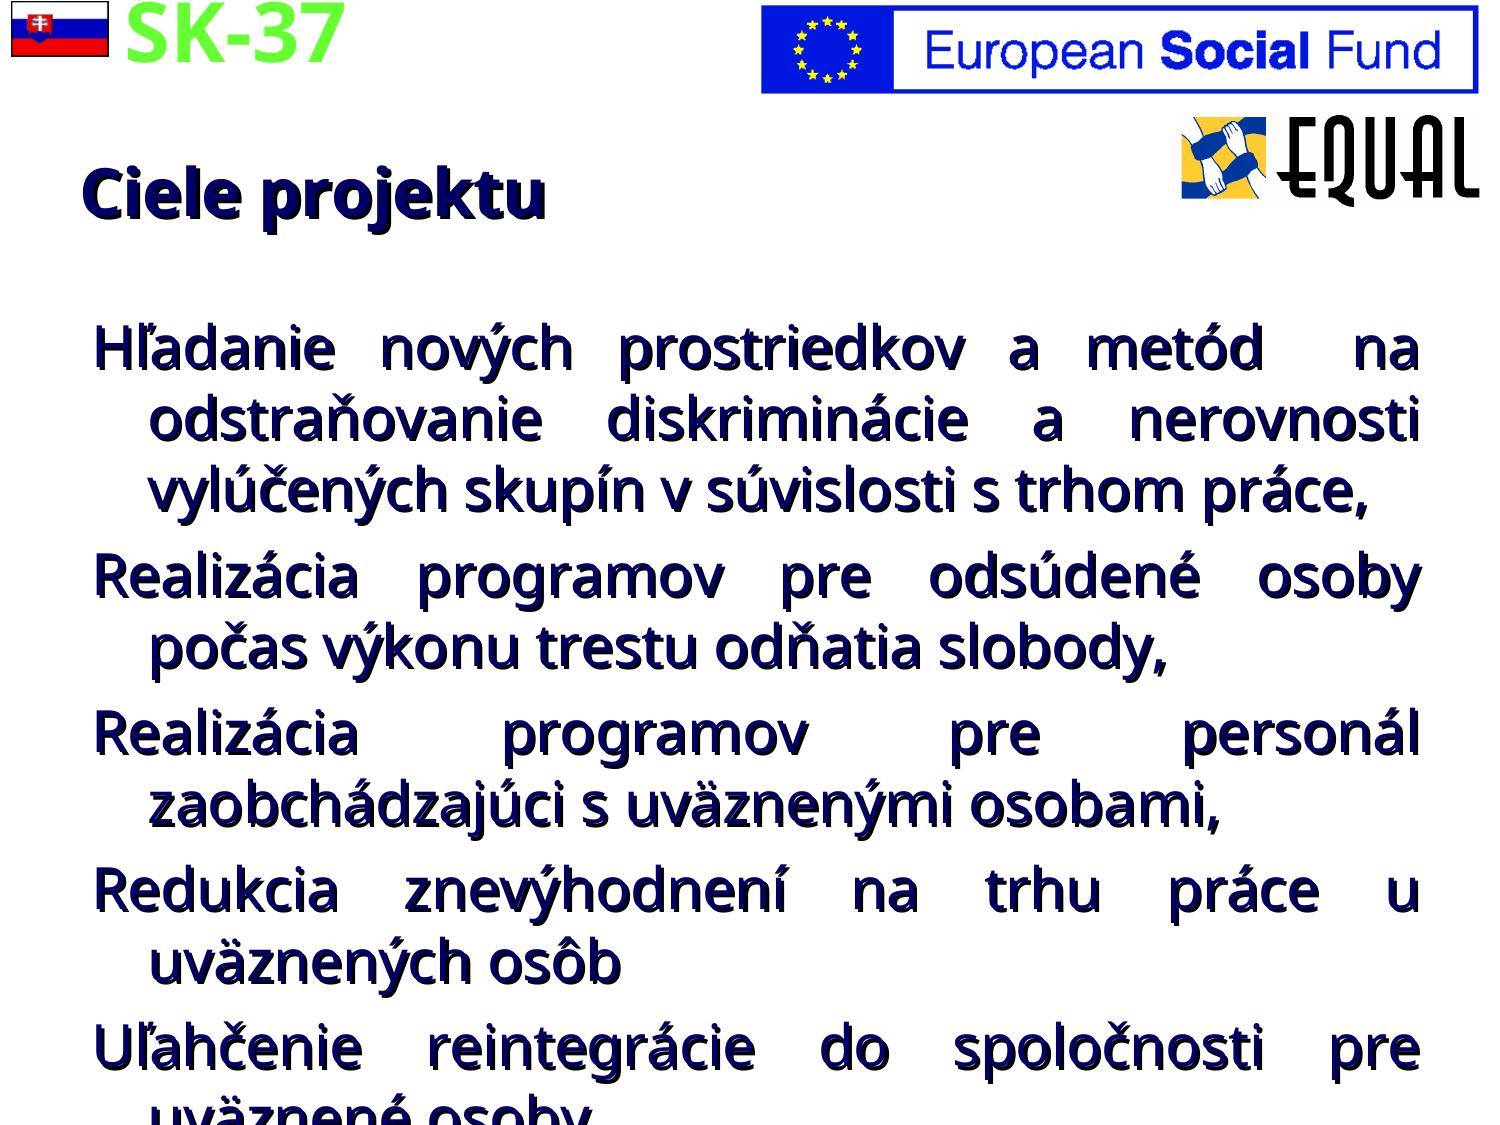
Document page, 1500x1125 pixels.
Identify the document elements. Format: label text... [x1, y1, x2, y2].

title Ciele projektu [64, 113, 845, 268]
picture [1178, 113, 1483, 208]
picture [758, 1, 1483, 98]
list Hľadanie nových prostriedkov a metód na odstraňovanie diskriminácie a nerovnosti vylúčených skupín v súvislosti s trhom práce, Realizácia programov pre odsúdené osoby počas výkonu trestu odňatia slobody, Realizácia programov pre personál zaobchádzajúci s uväznenými osobami, Redukcia znevýhodnení na trhu práce u uväznených osôb Uľahčenie reintegrácie do spoločnosti pre uväznené osoby [76, 302, 1436, 1115]
picture [11, 1, 109, 57]
text_box SK-37 [109, 0, 481, 88]
